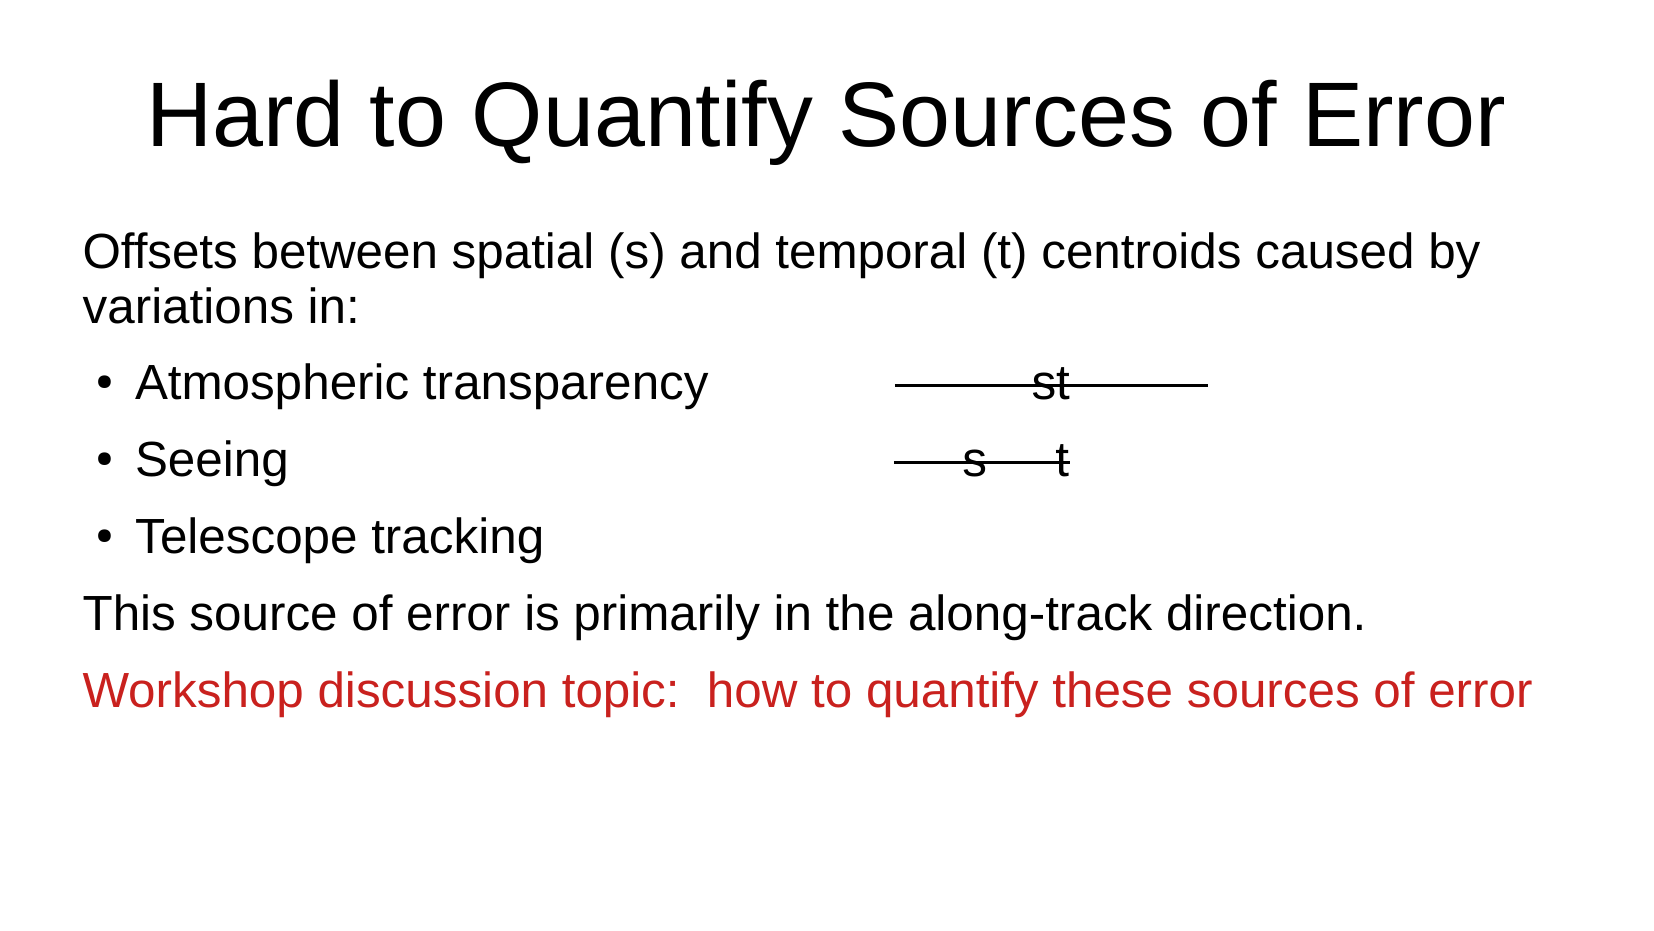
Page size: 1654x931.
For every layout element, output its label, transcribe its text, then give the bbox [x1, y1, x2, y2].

title Hard to Quantify Sources of Error [82, 37, 1571, 193]
list Offsets between spatial (s) and temporal (t) centroids caused by variations in: Atmospheric transparency st Seeing s t Telescope tracking This source of error is primarily in the along-track direction. Workshop discussion topic: how to quantify these sources of error [82, 223, 1571, 763]
